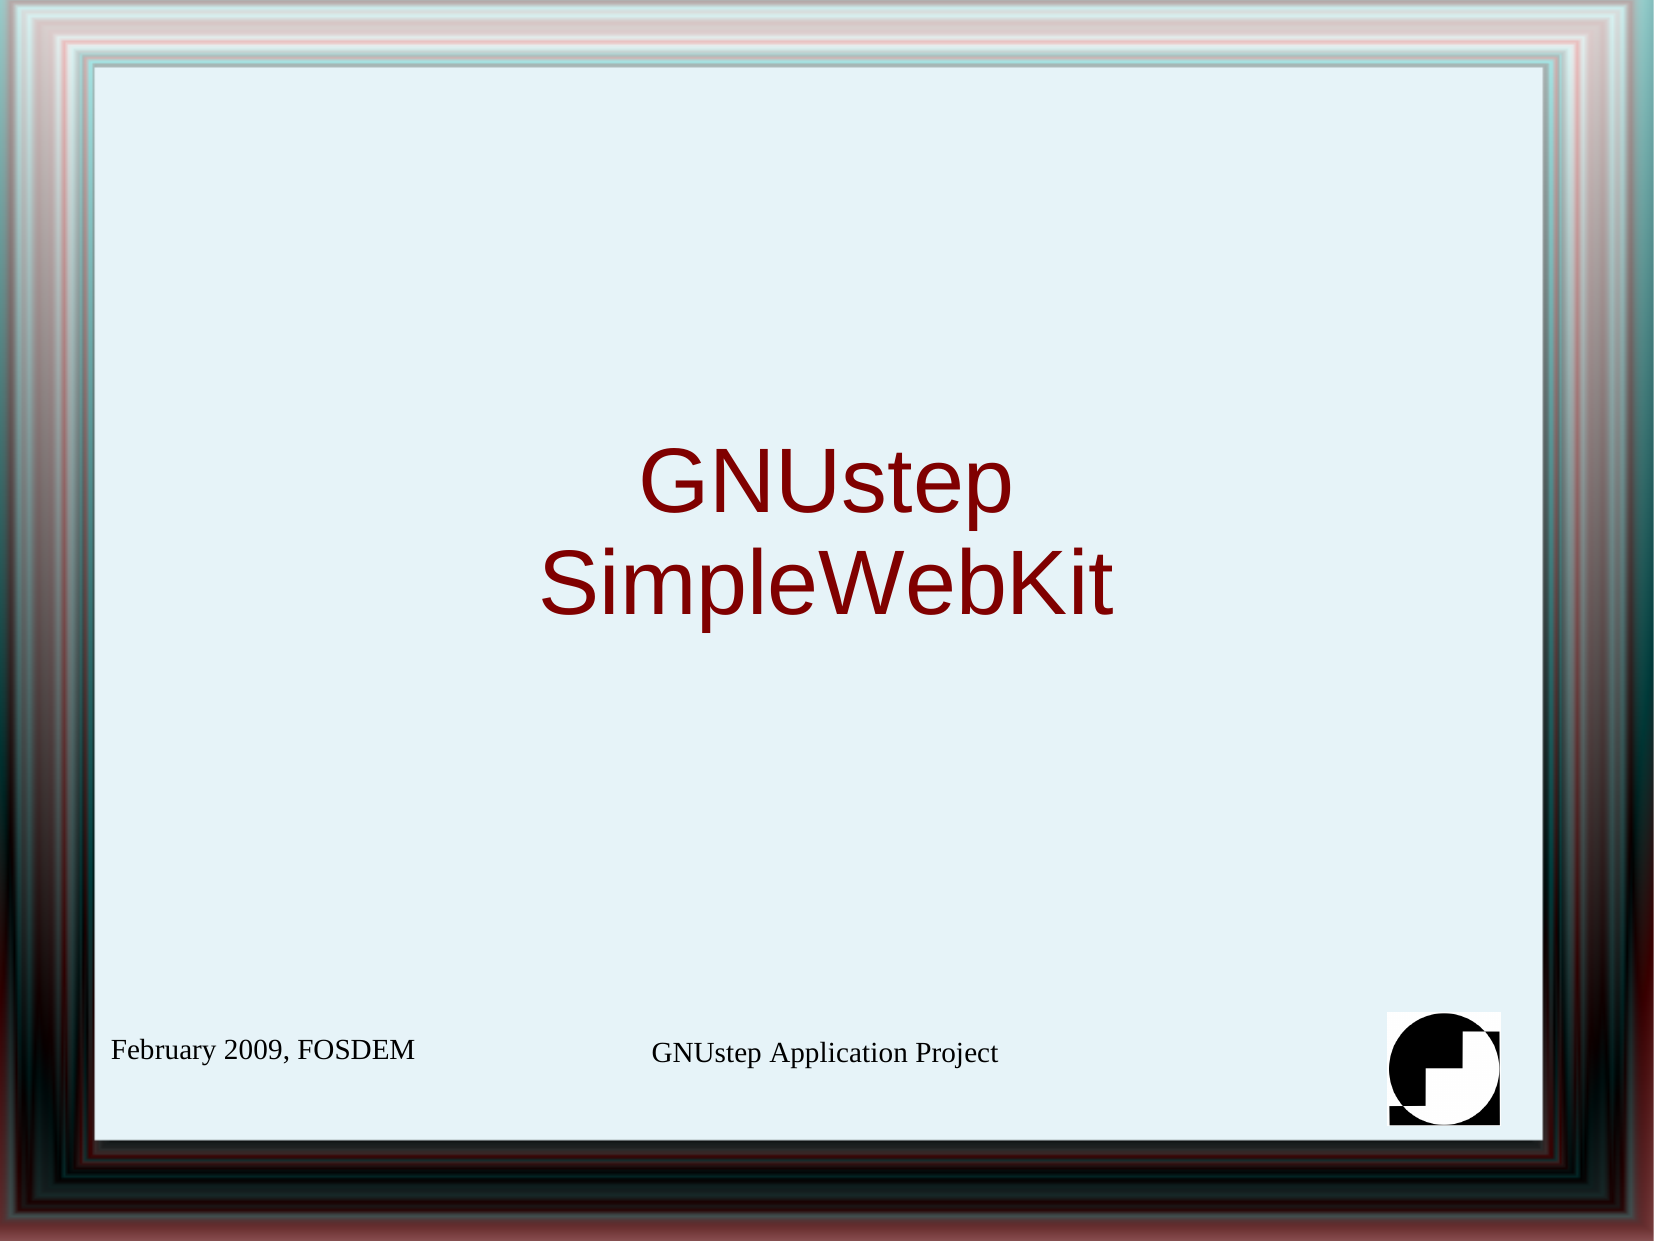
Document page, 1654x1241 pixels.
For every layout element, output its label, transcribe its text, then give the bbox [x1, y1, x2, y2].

picture [0, 0, 1654, 1241]
title GNUstep SimpleWebKit [118, 88, 1536, 976]
